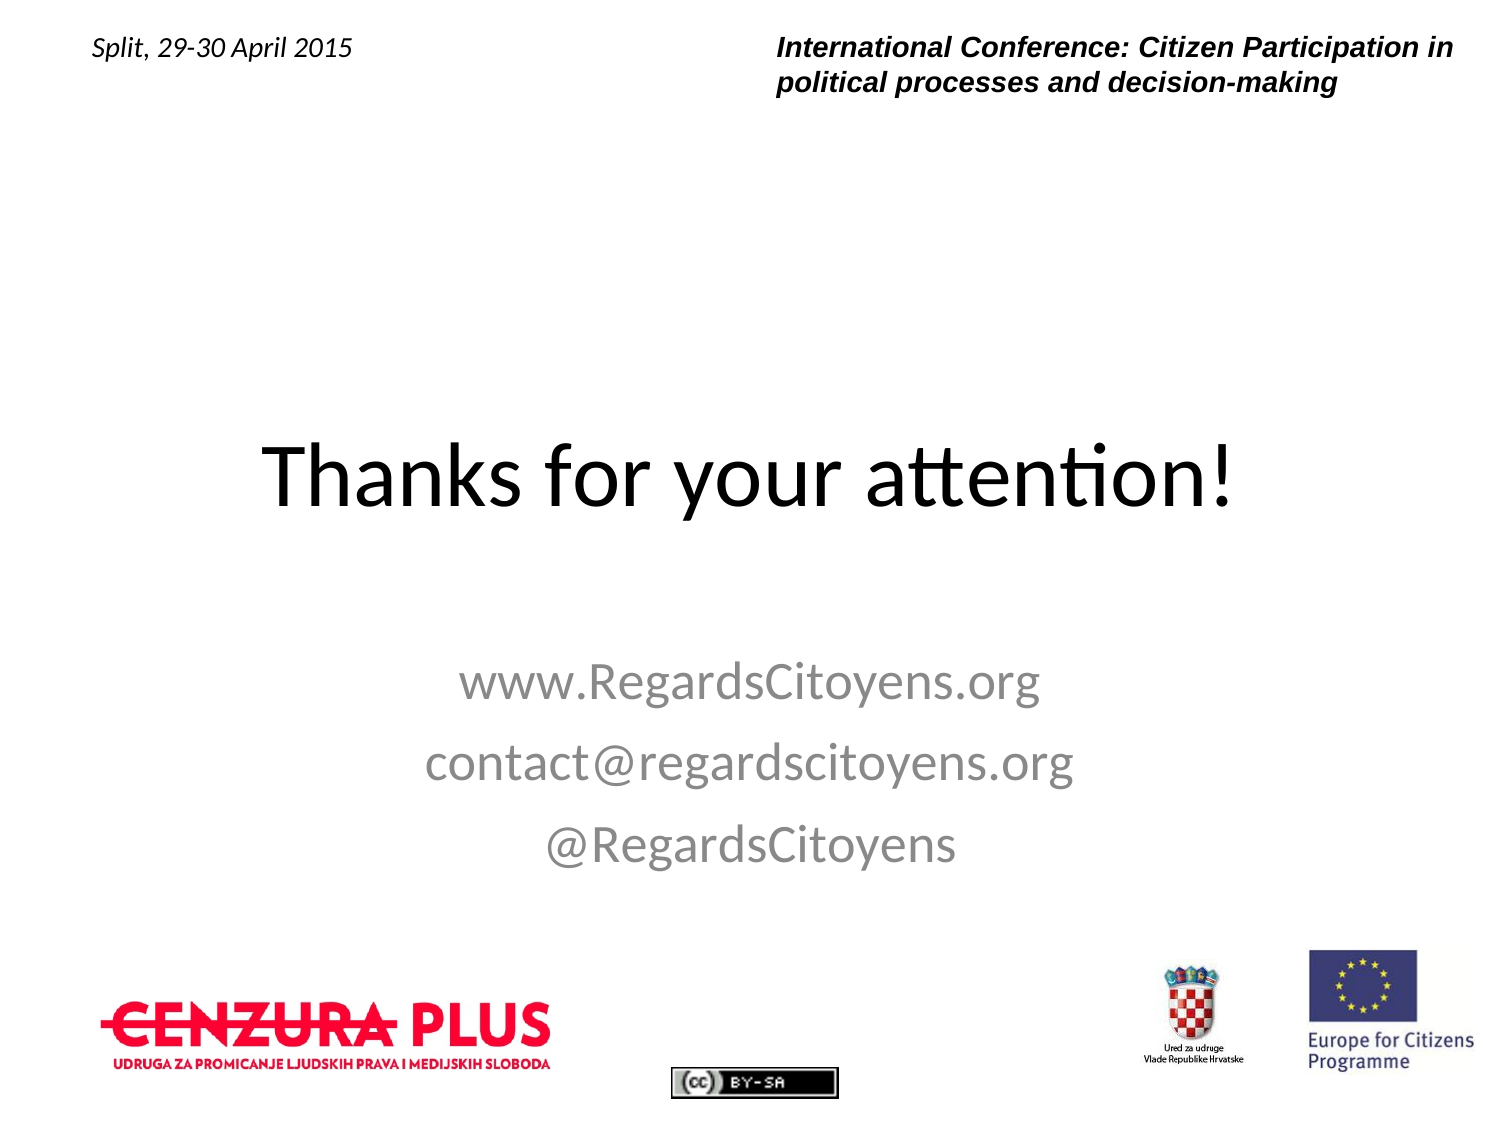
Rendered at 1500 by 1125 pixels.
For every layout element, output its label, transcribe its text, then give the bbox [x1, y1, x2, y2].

picture [671, 1067, 839, 1099]
text_box International Conference: Citizen Participation in political processes and decision-making [761, 21, 1472, 107]
title Thanks for your attention! [112, 349, 1388, 591]
picture [1306, 947, 1477, 1075]
text_box Split, 29-30 April 2015 [77, 21, 391, 72]
picture [1140, 959, 1247, 1067]
text_box www.RegardsCitoyens.org contact@regardscitoyens.org @RegardsCitoyens [225, 637, 1276, 926]
picture [100, 1001, 551, 1070]
